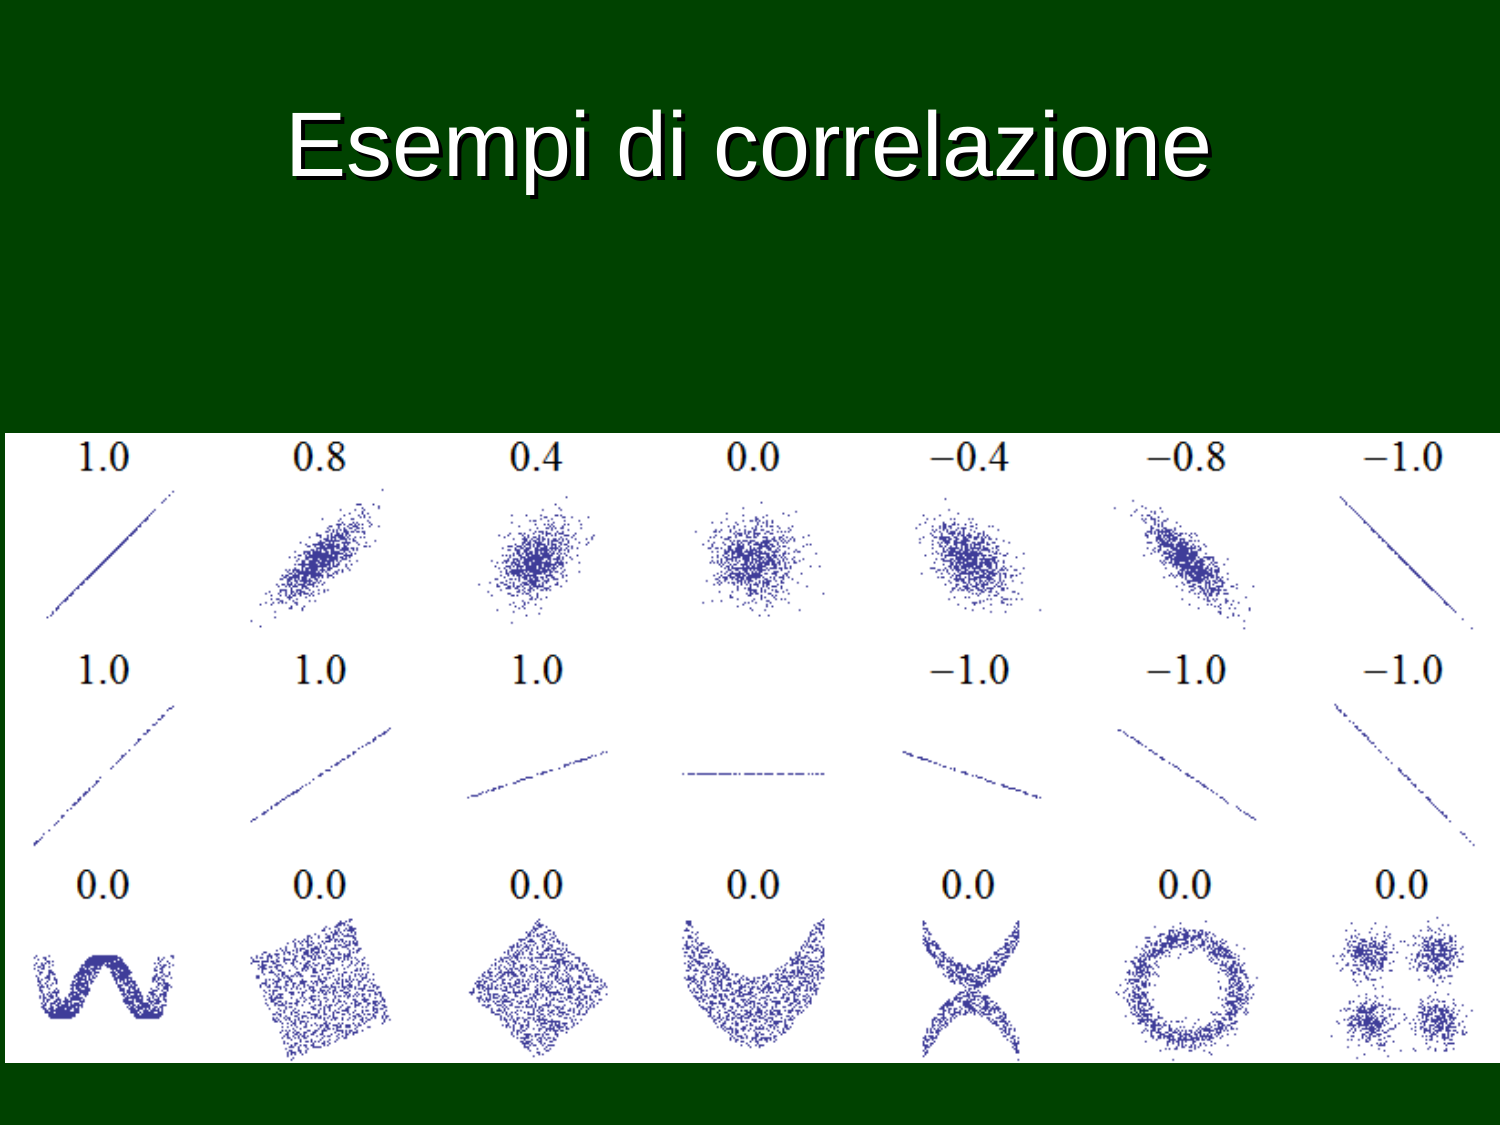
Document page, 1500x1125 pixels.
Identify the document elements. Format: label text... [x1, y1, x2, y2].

picture [5, 433, 1500, 1063]
title Esempi di correlazione [75, 13, 1426, 265]
